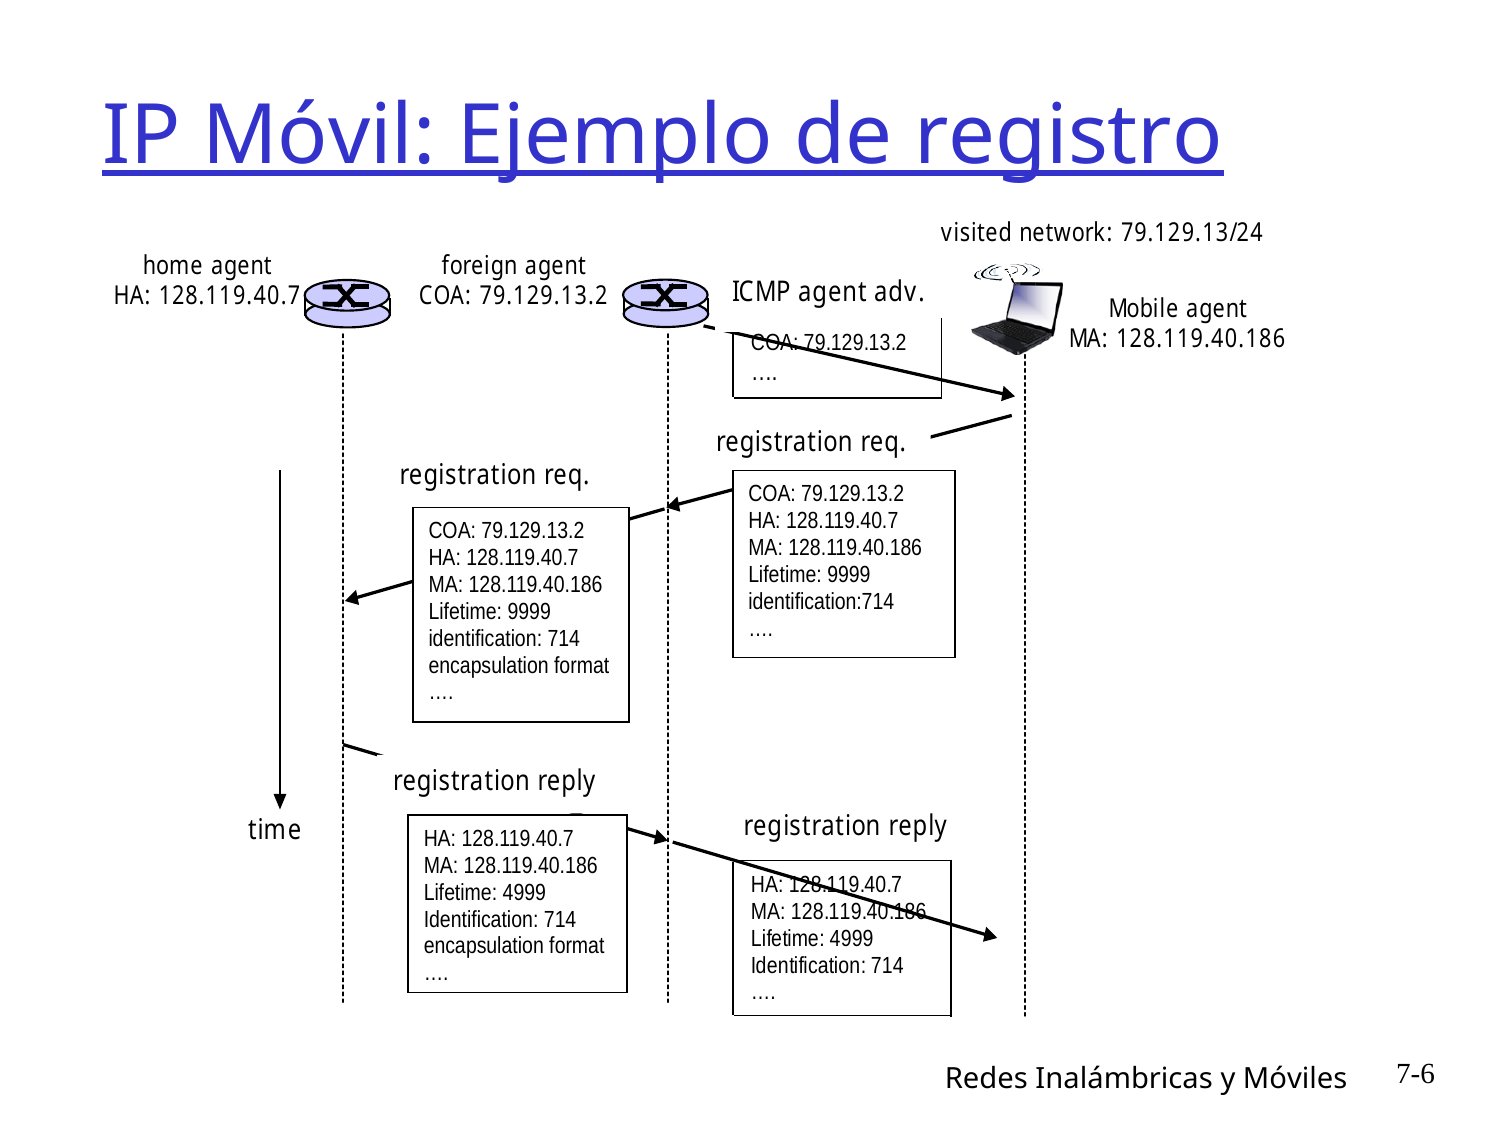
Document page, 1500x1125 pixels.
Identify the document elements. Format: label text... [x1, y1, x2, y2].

chart [102, 201, 1329, 1039]
title IP Móvil: Ejemplo de registro [87, 37, 1363, 225]
